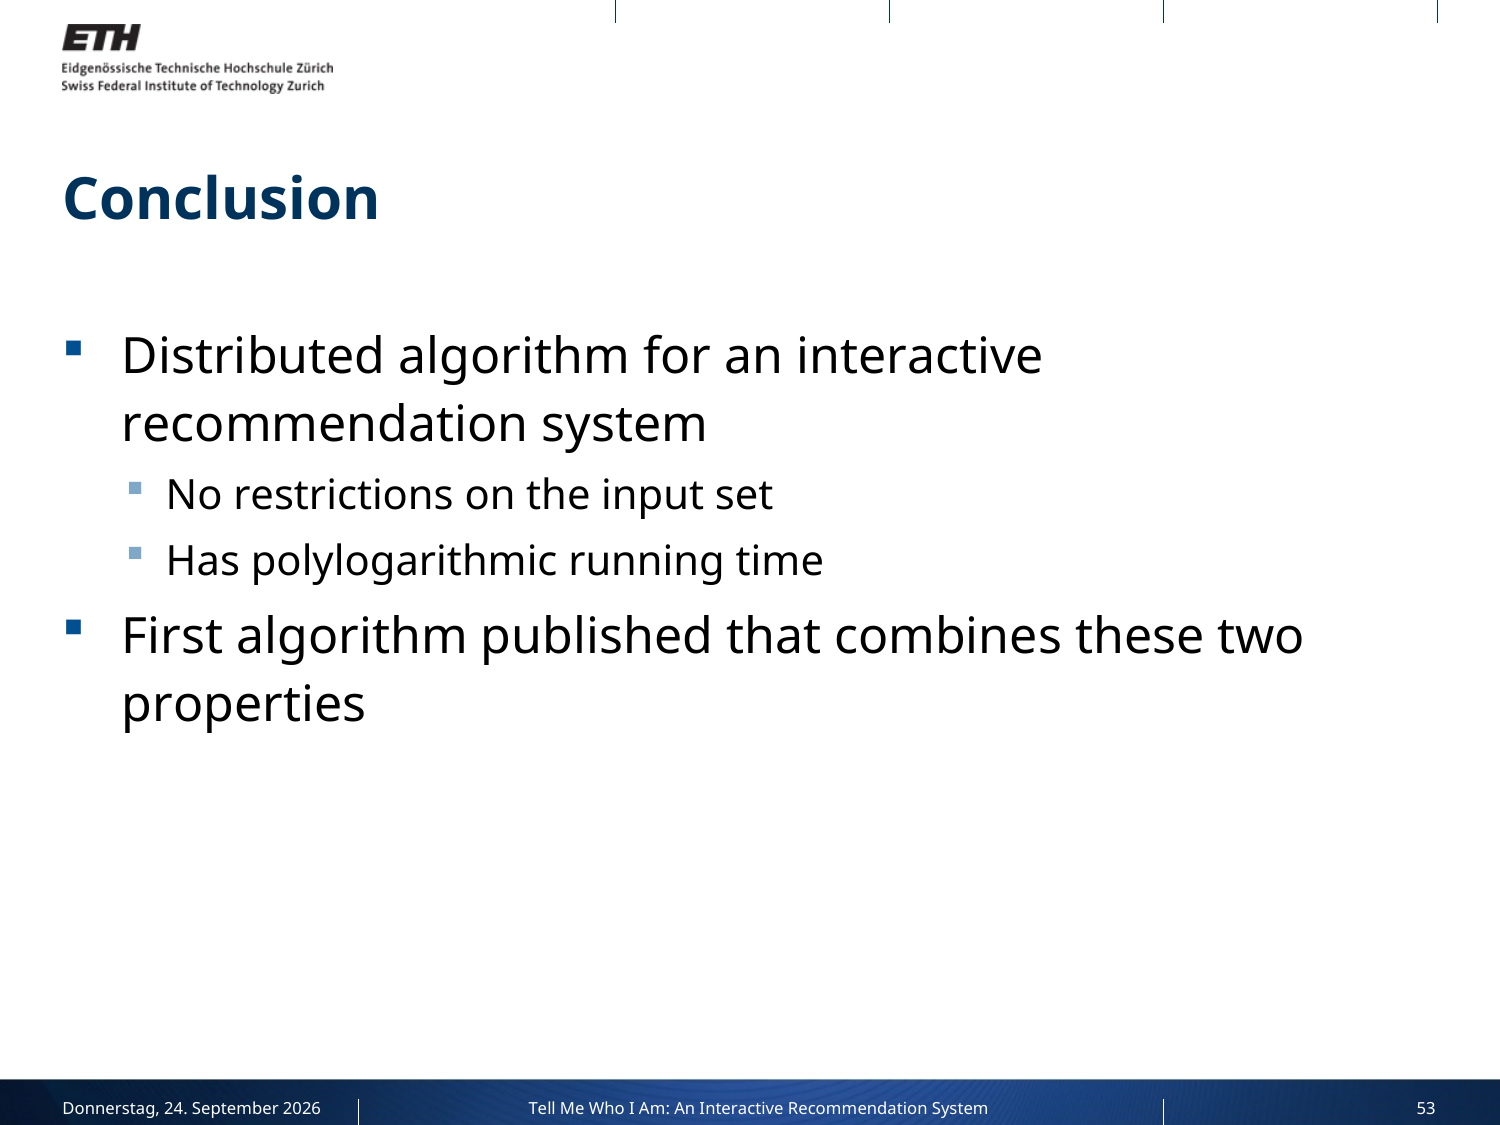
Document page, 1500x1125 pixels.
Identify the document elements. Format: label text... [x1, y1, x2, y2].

picture [62, 24, 333, 94]
picture [0, 1078, 1500, 1125]
list Distributed algorithm for an interactive recommendation system No restrictions on the input set Has polylogarithmic running time First algorithm published that combines these two properties [62, 319, 1438, 1052]
title Conclusion [62, 157, 1438, 281]
